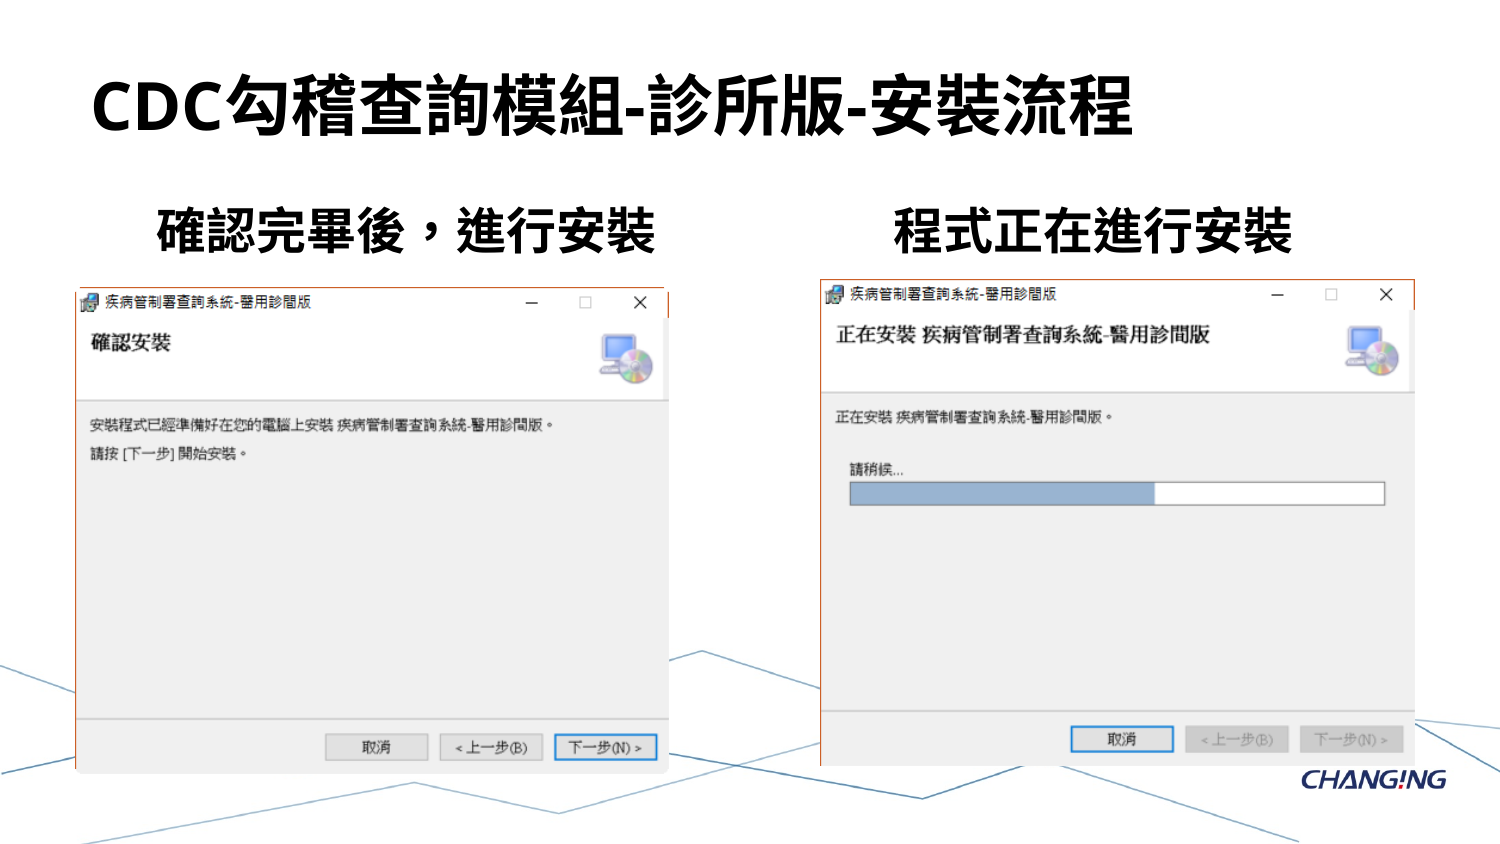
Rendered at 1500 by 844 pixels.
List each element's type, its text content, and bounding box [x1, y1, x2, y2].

title CDC勾稽查詢模組-診所版-安裝流程 [75, 33, 1426, 175]
list 程式正在進行安裝 [761, 188, 1426, 268]
list 確認完畢後，進行安裝 [75, 188, 738, 268]
picture [0, 0, 1500, 844]
